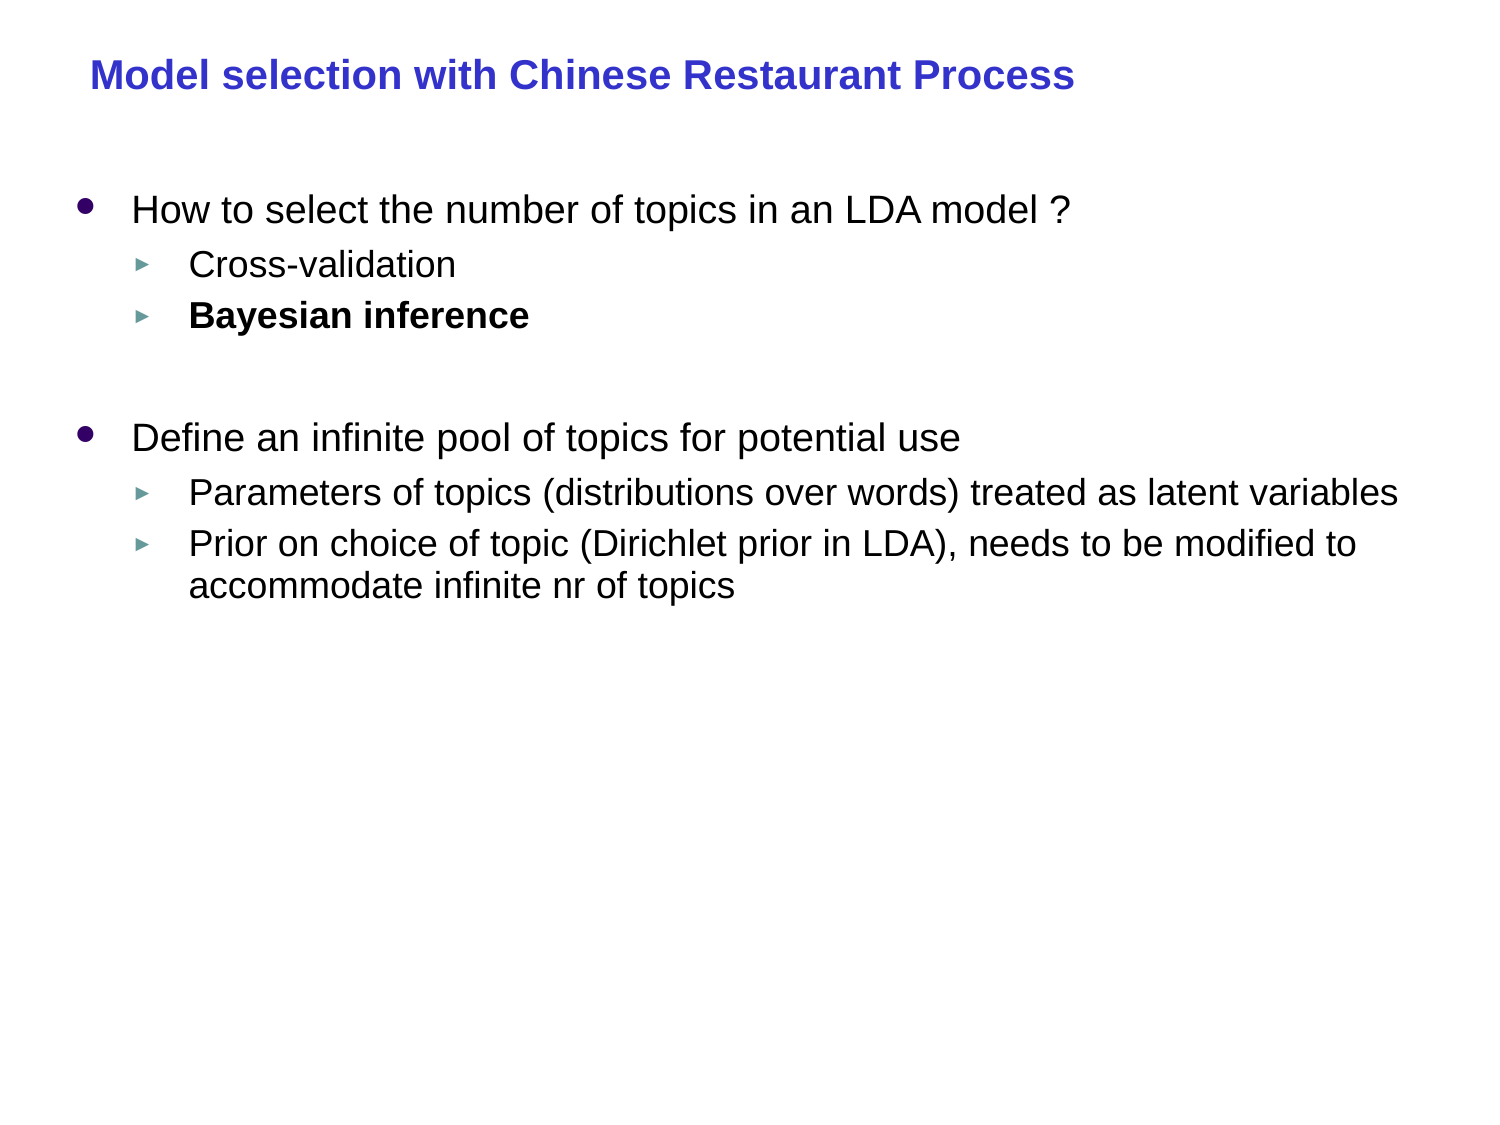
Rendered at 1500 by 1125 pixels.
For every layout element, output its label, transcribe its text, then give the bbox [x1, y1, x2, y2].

title Model selection with Chinese Restaurant Process [75, 37, 1426, 113]
list How to select the number of topics in an LDA model ? Cross-validation Bayesian inference Define an infinite pool of topics for potential use Parameters of topics (distributions over words) treated as latent variables Prior on choice of topic (Dirichlet prior in LDA), needs to be modified to accommodate infinite nr of topics [75, 187, 1425, 1088]
